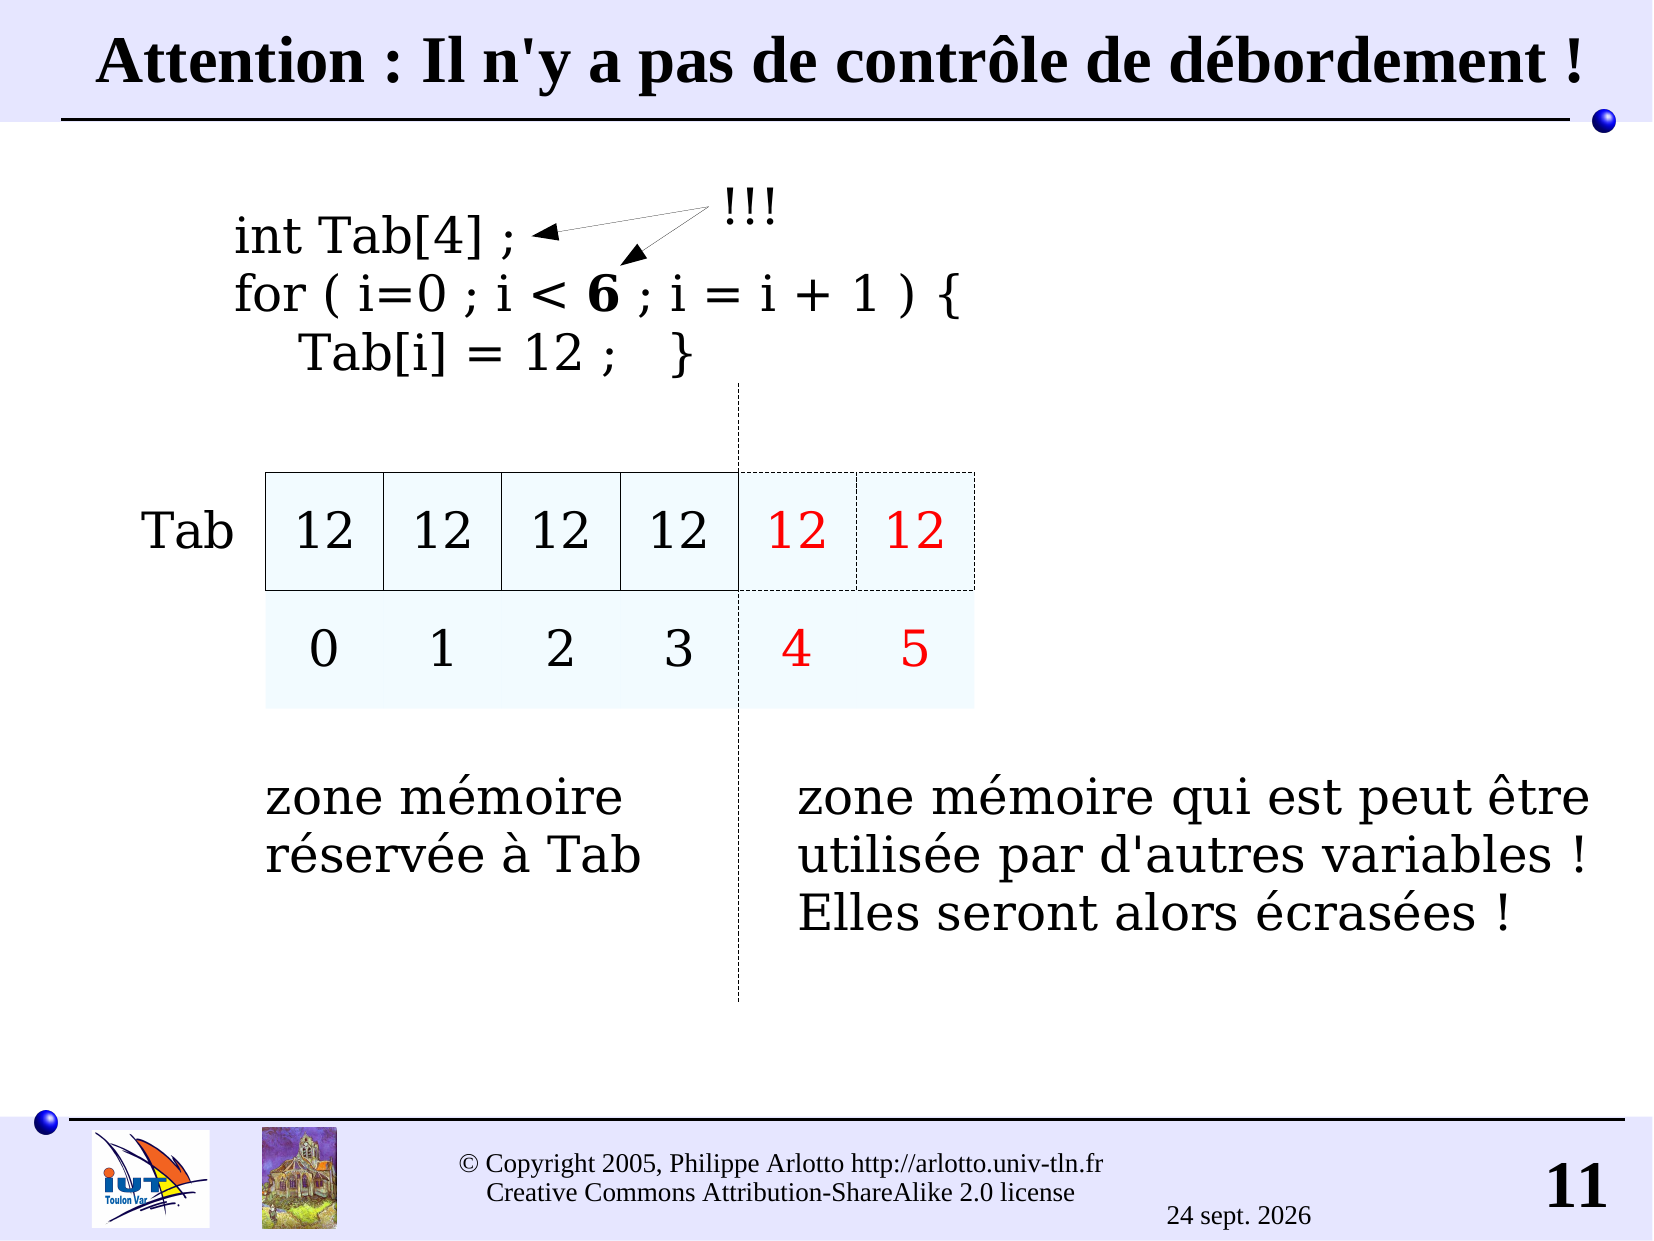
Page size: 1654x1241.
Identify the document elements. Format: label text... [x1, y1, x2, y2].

text_box zone mémoire réservée à Tab [265, 767, 640, 885]
text_box !!! [720, 177, 810, 237]
text_box 5 [856, 590, 975, 709]
text_box zone mémoire qui est peut être utilisée par d'autres variables ! Elles seront alors écrasées ! [797, 767, 1595, 944]
text_box 4 [738, 590, 856, 709]
text_box 12 [620, 472, 739, 591]
text_box 12 [383, 472, 502, 590]
text_box 12 [265, 472, 383, 590]
picture [262, 1127, 337, 1229]
text_box 3 [620, 591, 738, 709]
text_box 12 [856, 472, 975, 590]
text_box Tab [141, 501, 237, 562]
text_box 12 [739, 472, 856, 590]
text_box 2 [501, 590, 620, 709]
title Attention : Il n'y a pas de contrôle de débordement ! [59, 14, 1625, 107]
text_box 12 [502, 472, 620, 590]
text_box 1 [383, 590, 501, 709]
text_box int Tab[4] ; for ( i=0 ; i < 6 ; i = i + 1 ) { Tab[i] = 12 ; } [234, 206, 966, 383]
text_box 0 [265, 590, 383, 709]
